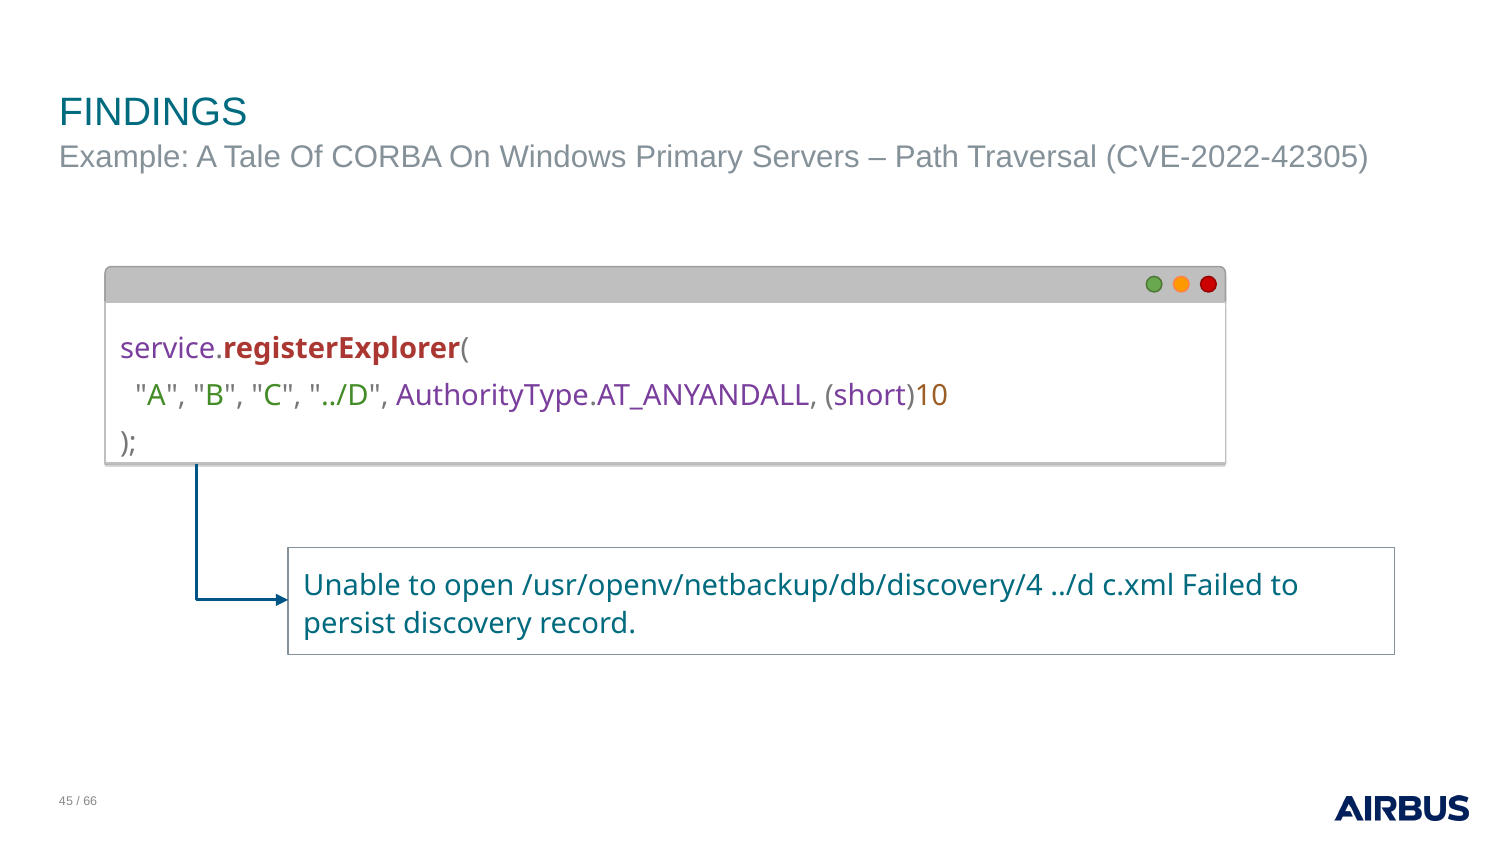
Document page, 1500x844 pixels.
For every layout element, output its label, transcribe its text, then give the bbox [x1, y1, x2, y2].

text_box [105, 266, 1226, 301]
text_box Unable to open /usr/openv/netbackup/db/discovery/4 ../d c.xml Failed to persist discovery record. [288, 547, 1395, 655]
text_box service.registerExplorer( "A", "B", "C", "../D", AuthorityType.AT_ANYANDALL, (short)10 ); [105, 301, 1226, 474]
picture [1334, 795, 1469, 821]
title FINDINGS Example: A Tale Of CORBA On Windows Primary Servers – Path Traversal (CVE-2022-42305) [58, 80, 1441, 192]
